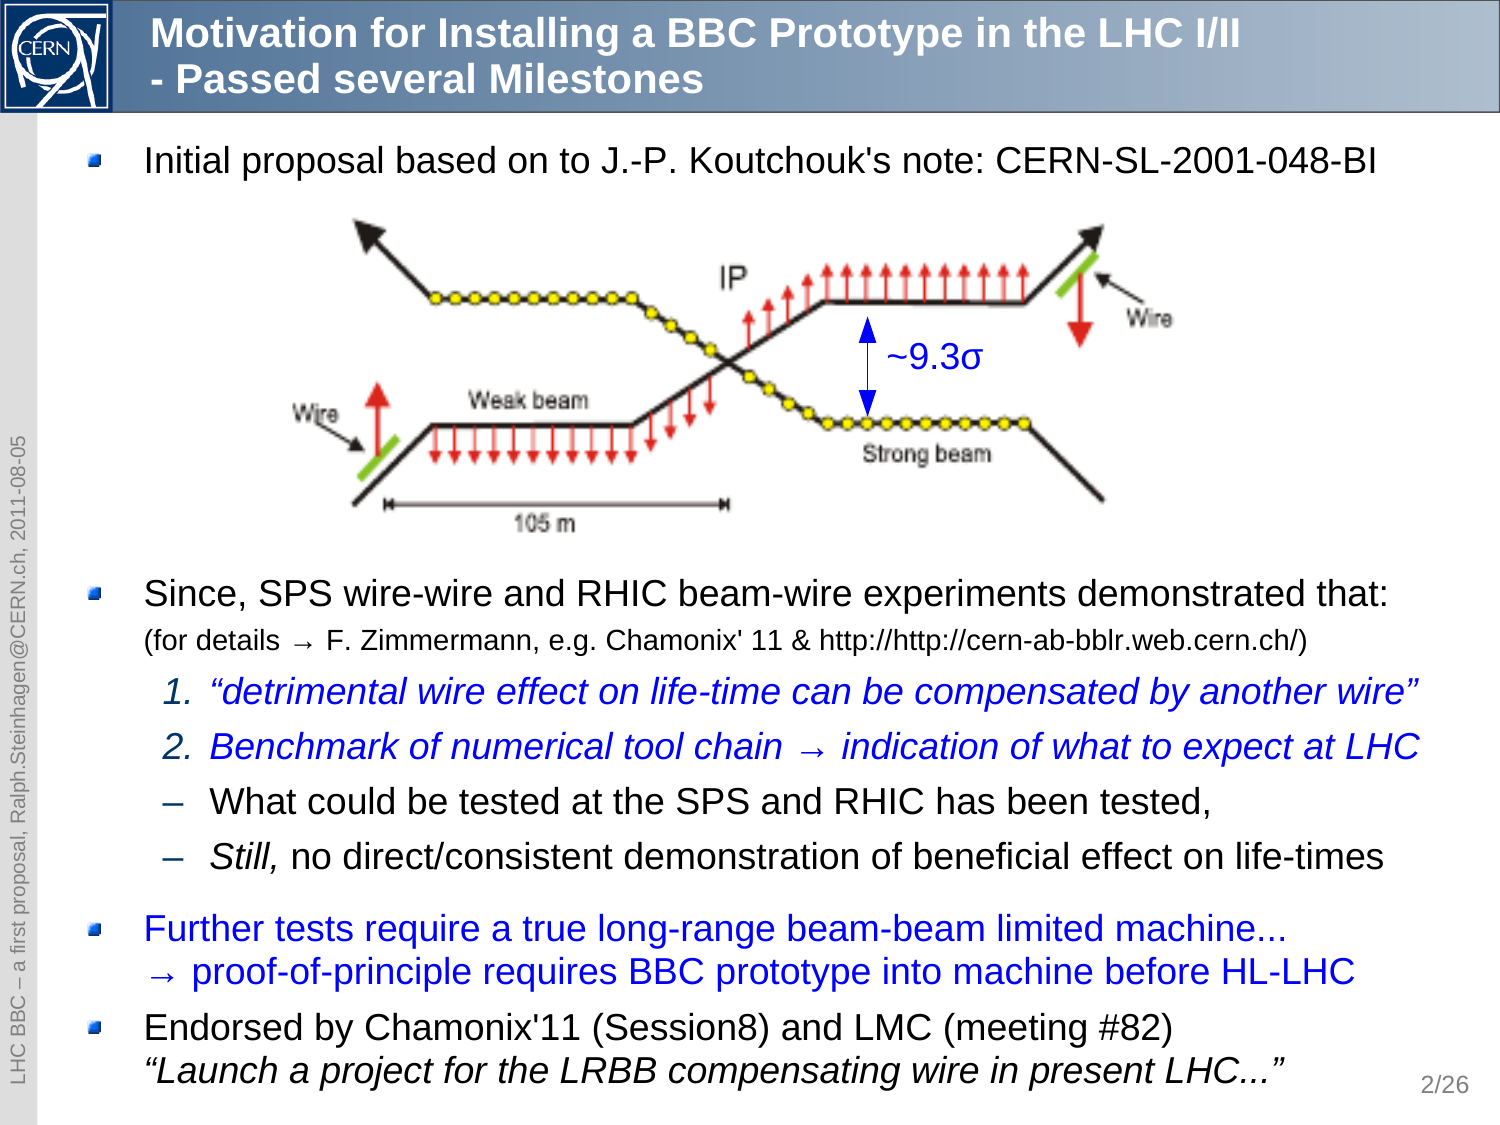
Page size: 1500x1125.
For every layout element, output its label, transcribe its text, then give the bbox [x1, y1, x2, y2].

title Motivation for Installing a BBC Prototype in the LHC I/II - Passed several Milestones [150, 0, 1285, 113]
picture [0, 0, 113, 113]
list Initial proposal based on to J.-P. Koutchouk's note: CERN-SL-2001-048-BI Since, SPS wire-wire and RHIC beam-wire experiments demonstrated that: (for details → F. Zimmermann, e.g. Chamonix' 11 & http://http://cern-ab-bblr.web.cern.ch/) “detrimental wire effect on life-time can be compensated by another wire” Benchmark of numerical tool chain → indication of what to expect at LHC What could be tested at the SPS and RHIC has been tested, Still, no direct/consistent demonstration of beneficial effect on life-times Further tests require a true long-range beam-beam limited machine... → proof-of-principle requires BBC prototype into machine before HL-LHC Endorsed by Chamonix'11 (Session8) and LMC (meeting #82) “Launch a project for the LRBB compensating wire in present LHC...” [87, 137, 1438, 1092]
